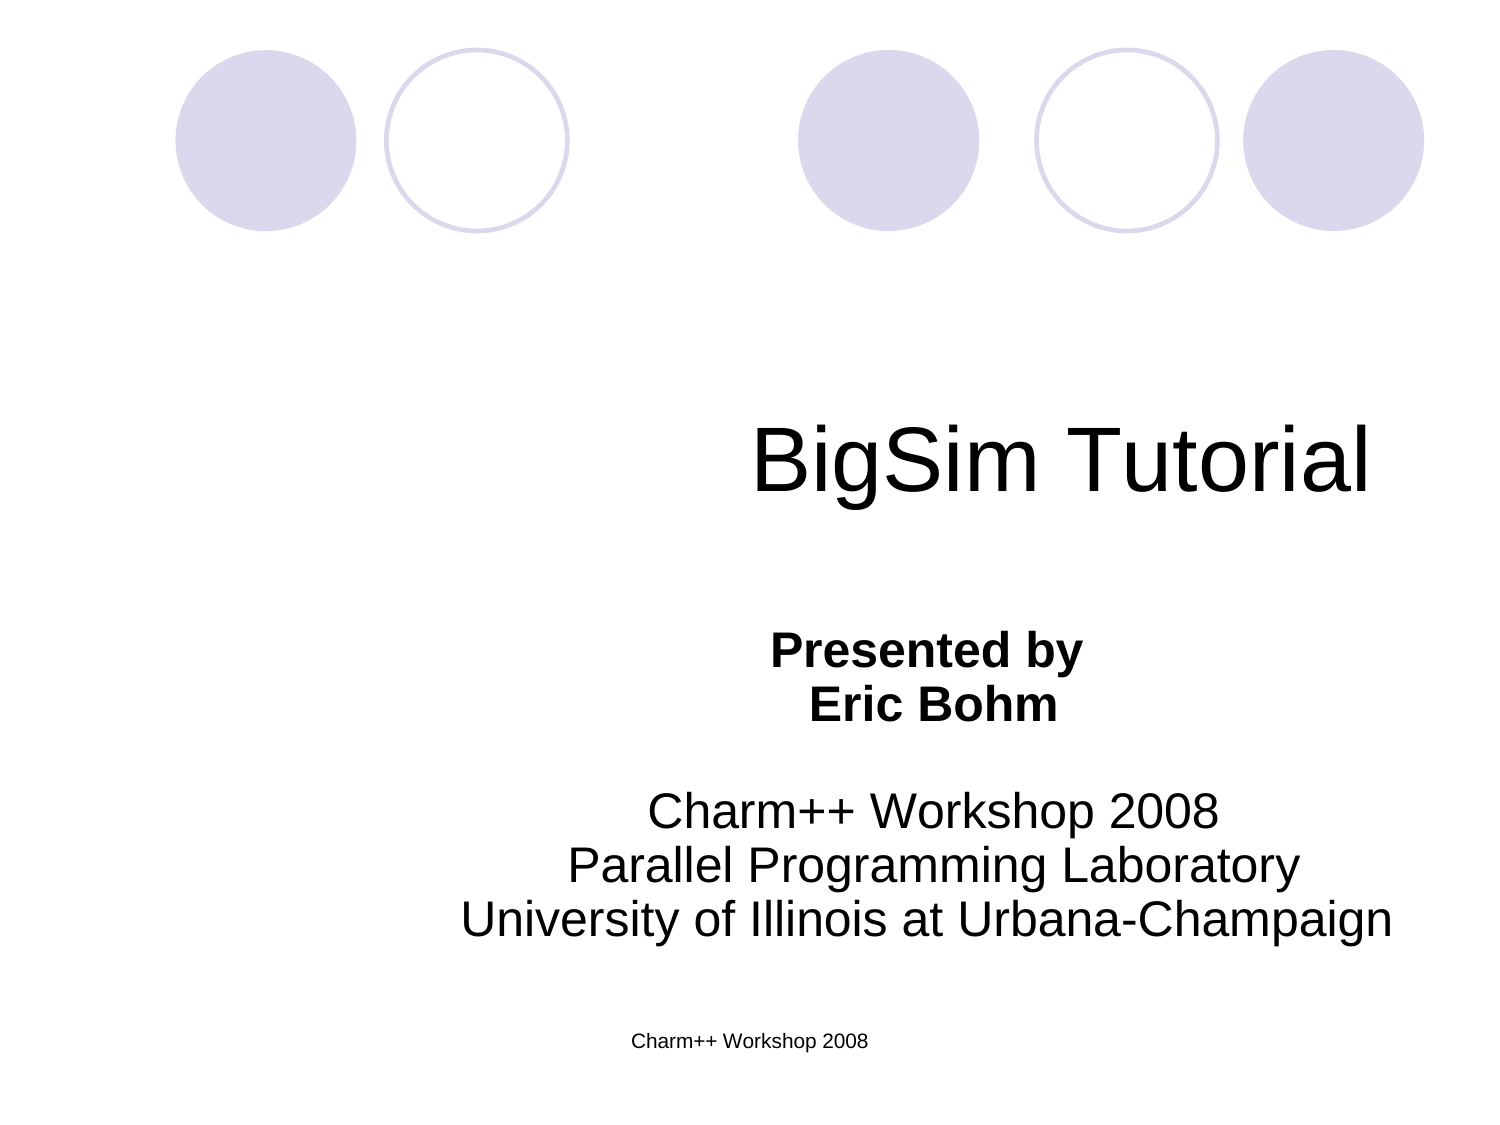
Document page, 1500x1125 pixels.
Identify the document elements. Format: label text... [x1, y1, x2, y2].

title BigSim Tutorial [112, 199, 1388, 518]
subtitle Presented by Eric Bohm Charm++ Workshop 2008 Parallel Programming Laboratory University of Illinois at Urbana-Champaign [408, 637, 1459, 977]
